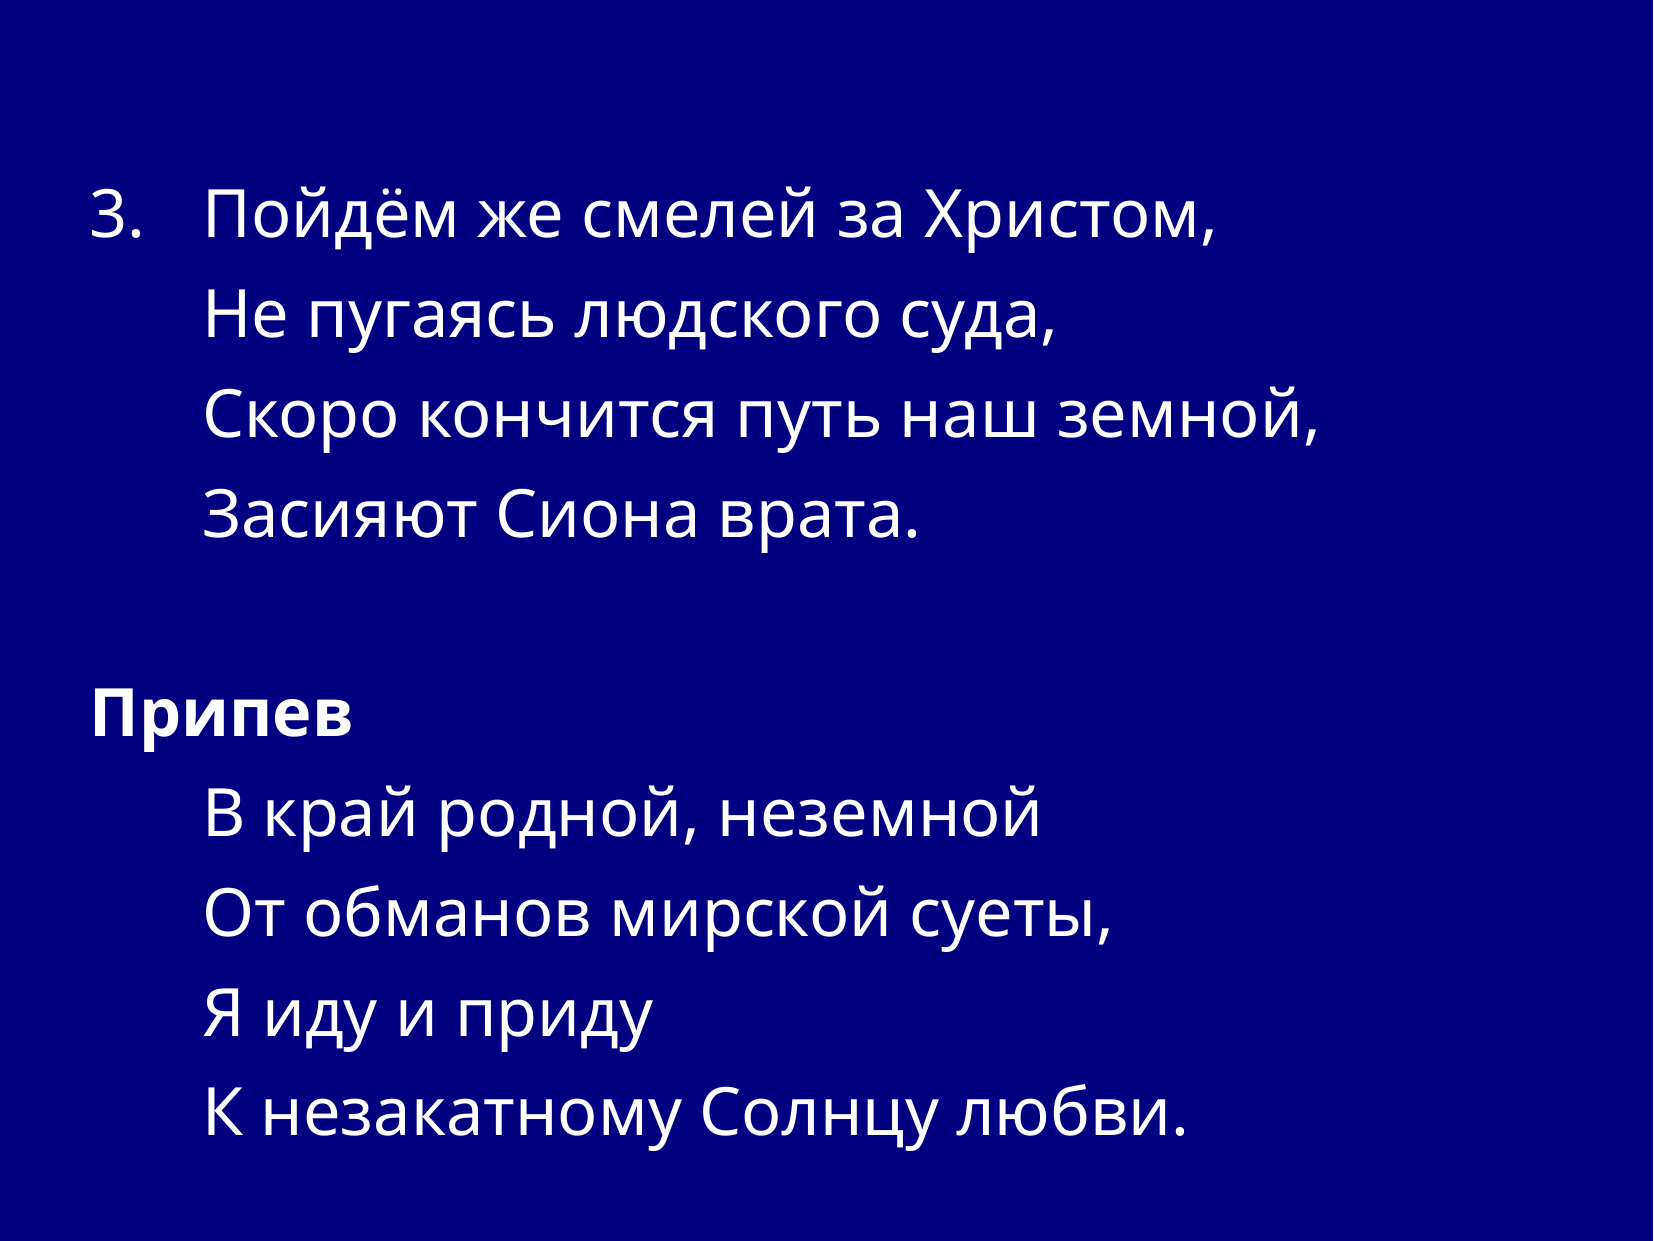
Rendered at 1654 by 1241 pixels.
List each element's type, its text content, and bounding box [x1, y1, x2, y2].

text_box 3. Пойдём же смелей за Христом, Не пугаясь людского суда, Скоро кончится путь наш земной, Засияют Сиона врата. Припев В край родной, неземной От обманов мирской суеты, Я иду и приду К незакатному Солнцу любви. [75, 150, 1576, 1163]
